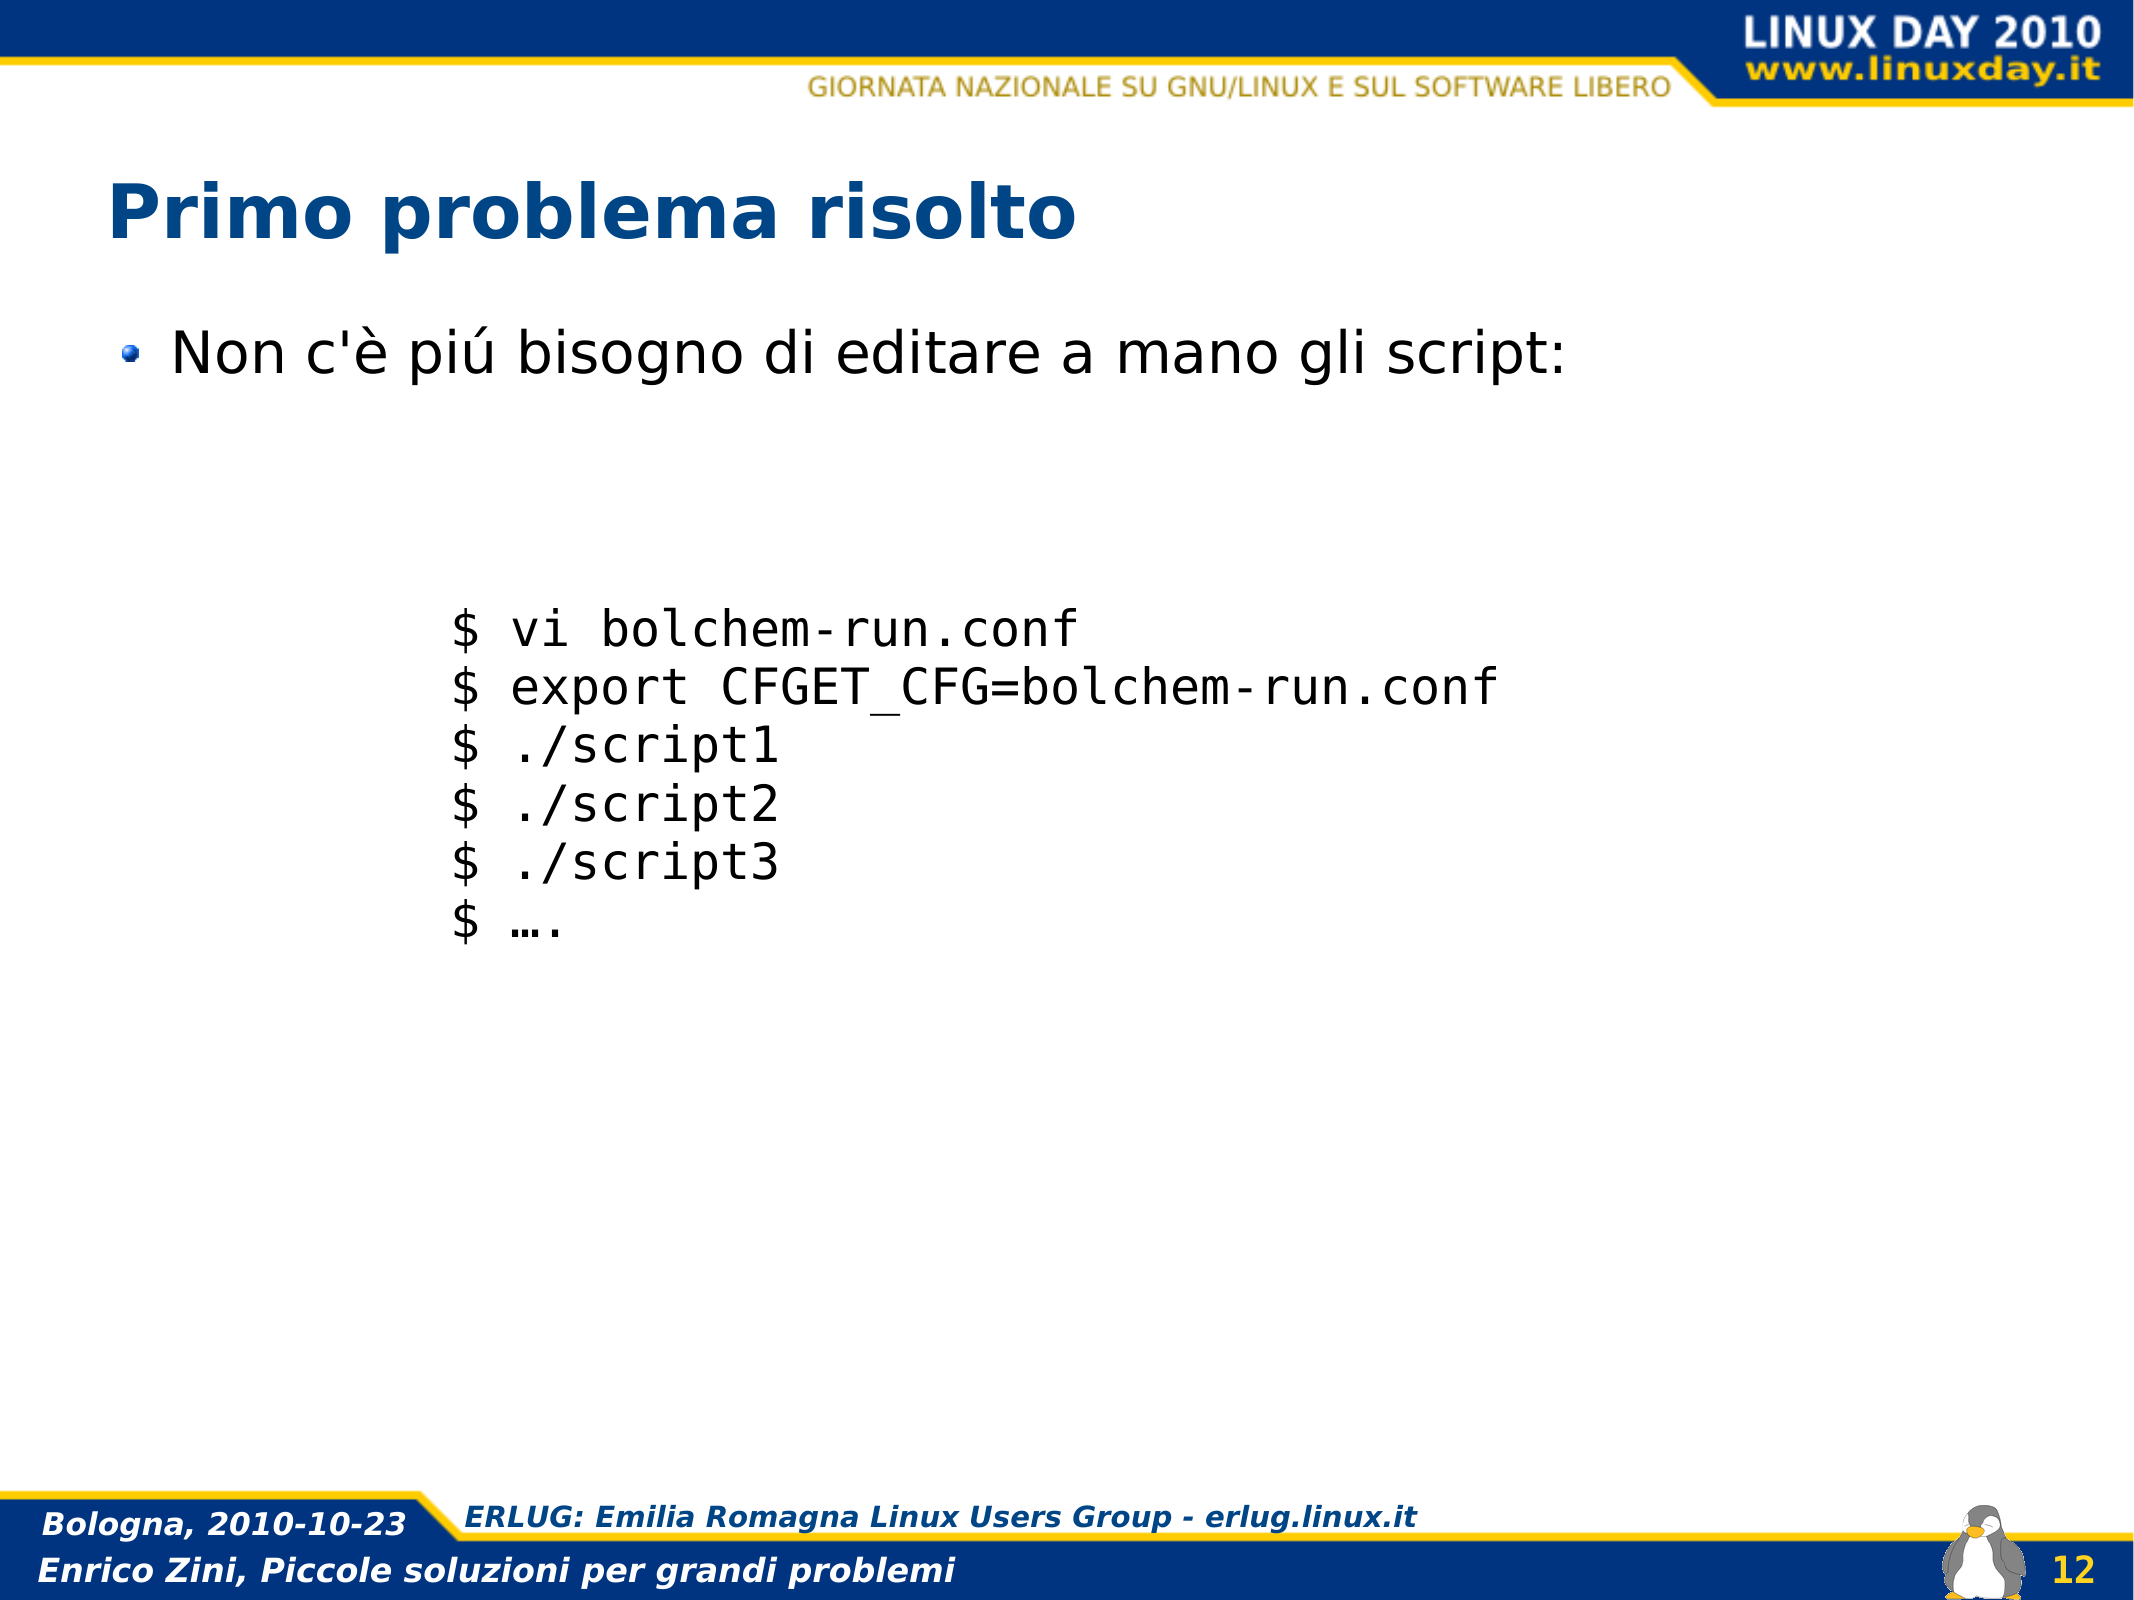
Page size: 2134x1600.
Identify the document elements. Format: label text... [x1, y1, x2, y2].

text_box $ vi bolchem-run.conf $ export CFGET_CFG=bolchem-run.conf $ ./script1 $ ./script2 $ ./script3 $ …. [450, 600, 1576, 1051]
picture [0, 0, 2134, 1600]
title Primo problema risolto [106, 159, 2080, 267]
list Non c'è piú bisogno di editare a mano gli script: [106, 319, 2027, 1441]
